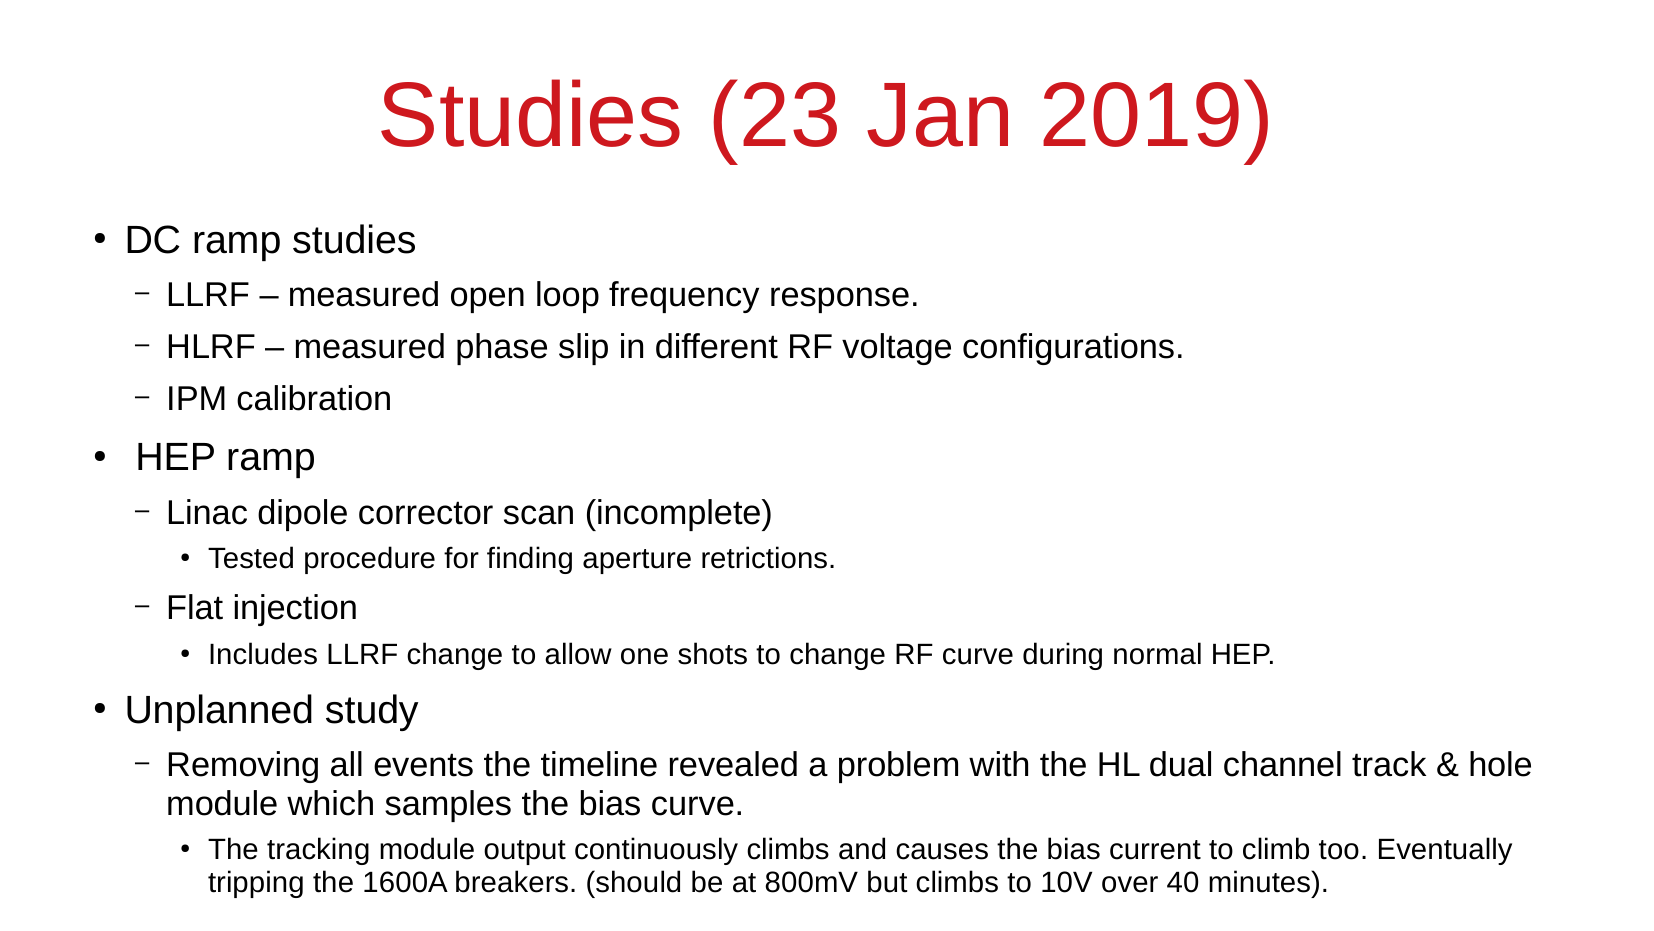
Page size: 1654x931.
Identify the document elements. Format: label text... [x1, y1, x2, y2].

list DC ramp studies LLRF – measured open loop frequency response. HLRF – measured phase slip in different RF voltage configurations. IPM calibration HEP ramp Linac dipole corrector scan (incomplete) Tested procedure for finding aperture retrictions. Flat injection Includes LLRF change to allow one shots to change RF curve during normal HEP. Unplanned study Removing all events the timeline revealed a problem with the HL dual channel track & hole module which samples the bias curve. The tracking module output continuously climbs and causes the bias current to climb too. Eventually tripping the 1600A breakers. (should be at 800mV but climbs to 10V over 40 minutes). [82, 217, 1571, 908]
title Studies (23 Jan 2019) [82, 37, 1571, 193]
